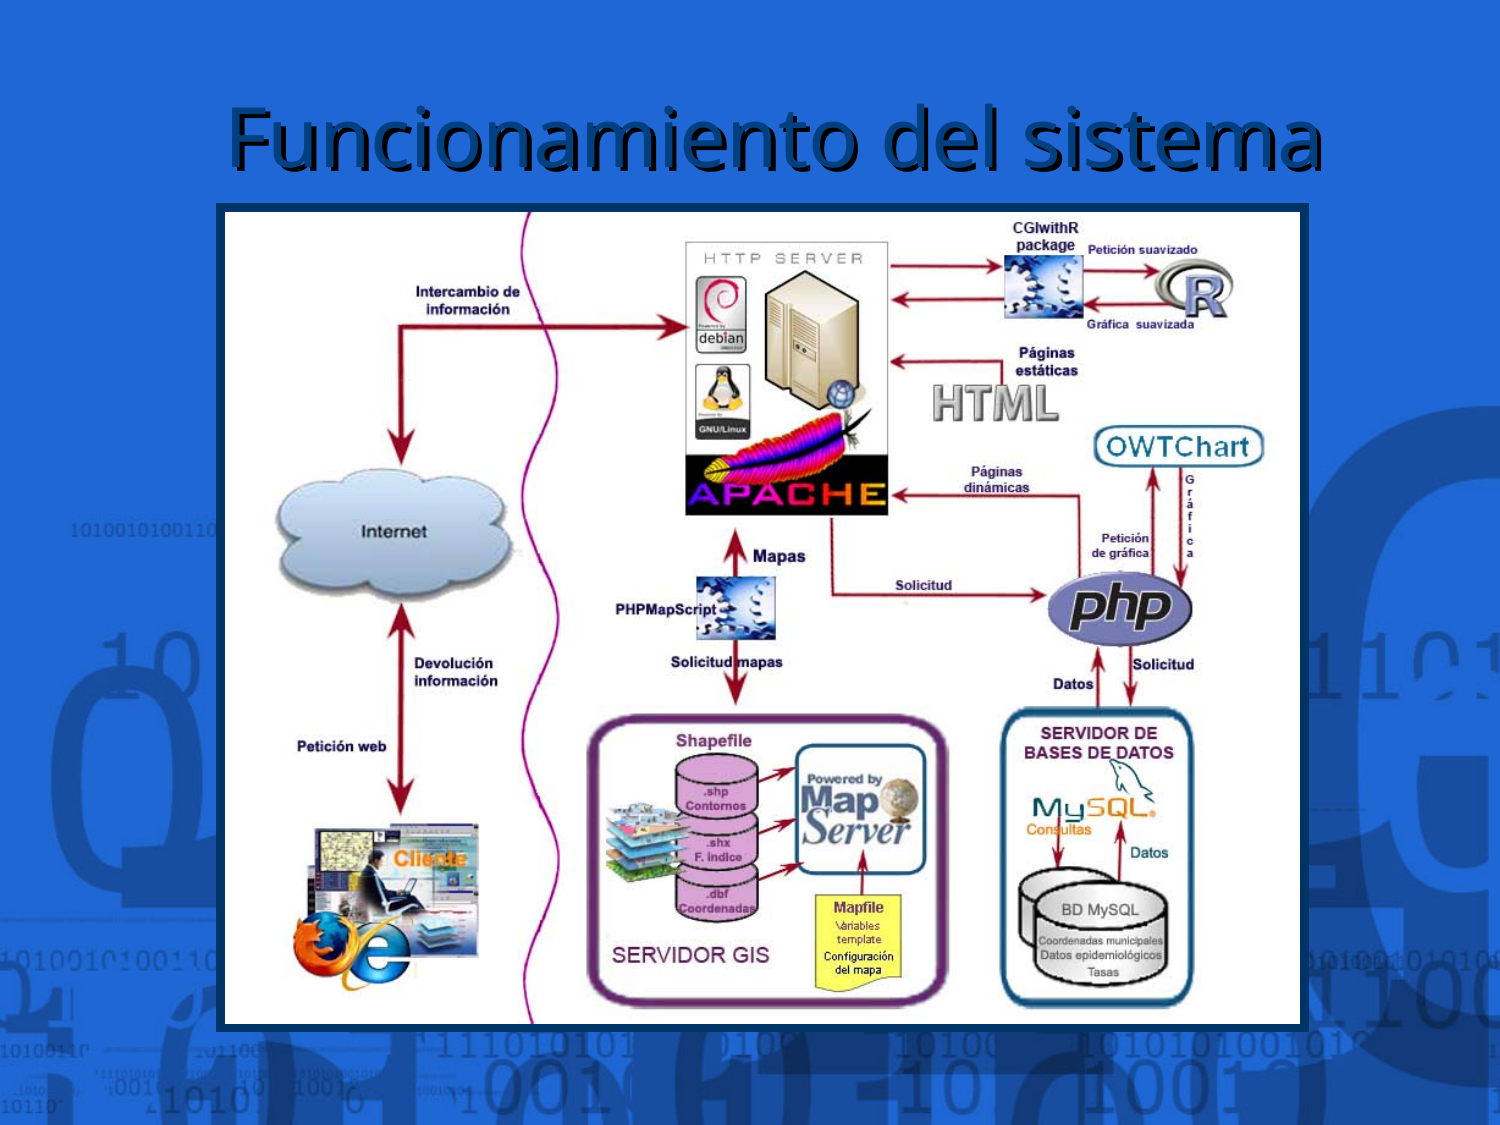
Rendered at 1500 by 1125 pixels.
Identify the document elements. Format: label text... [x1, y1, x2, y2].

title Funcionamiento del sistema [74, 45, 1475, 225]
picture [0, 0, 1500, 1125]
